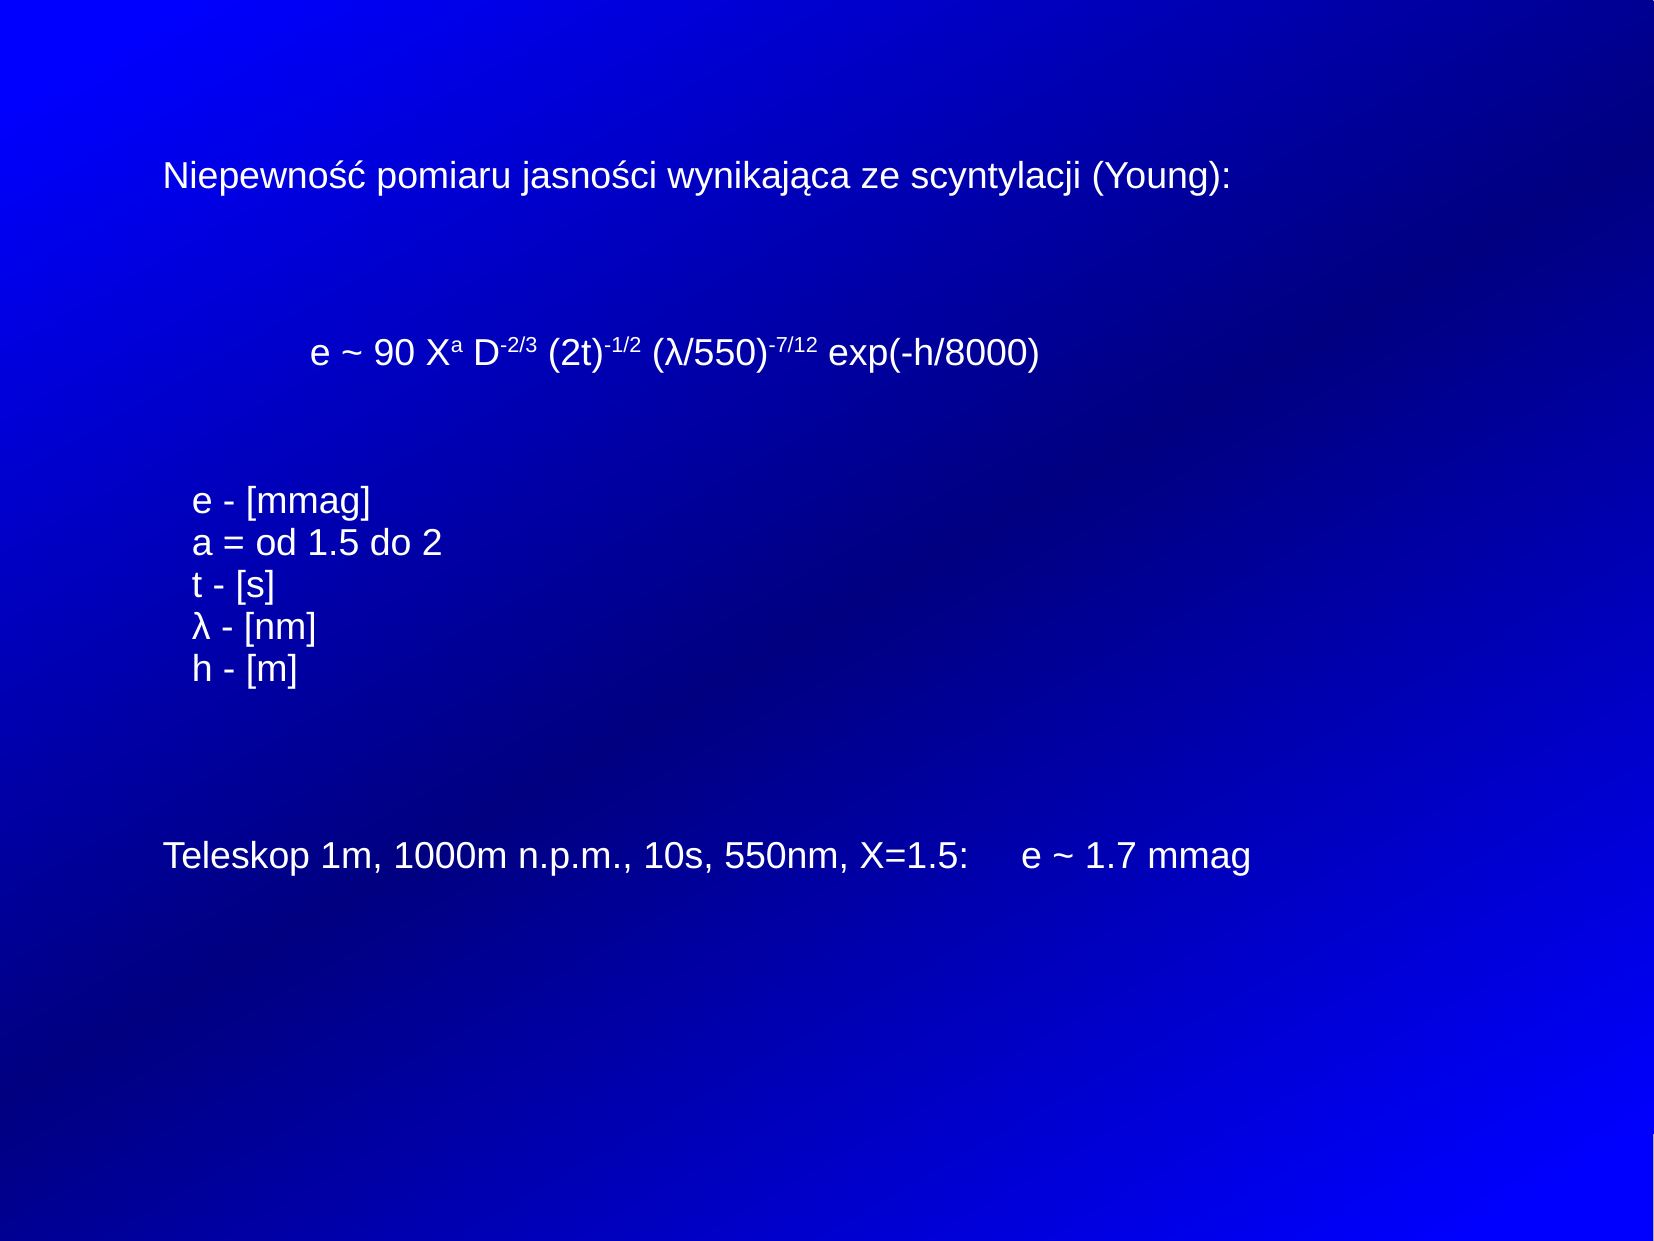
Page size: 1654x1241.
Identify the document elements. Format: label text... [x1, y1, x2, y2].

text_box e - [mmag] a = od 1.5 do 2 t - [s] λ - [nm] h - [m] [177, 472, 458, 698]
text_box Niepewność pomiaru jasności wynikająca ze scyntylacji (Young): [147, 147, 1247, 205]
text_box Teleskop 1m, 1000m n.p.m., 10s, 550nm, X=1.5: e ~ 1.7 mmag [147, 826, 1268, 884]
text_box e ~ 90 Xa D-2/3 (2t)-1/2 (λ/550)-7/12 exp(-h/8000) [295, 323, 1056, 382]
